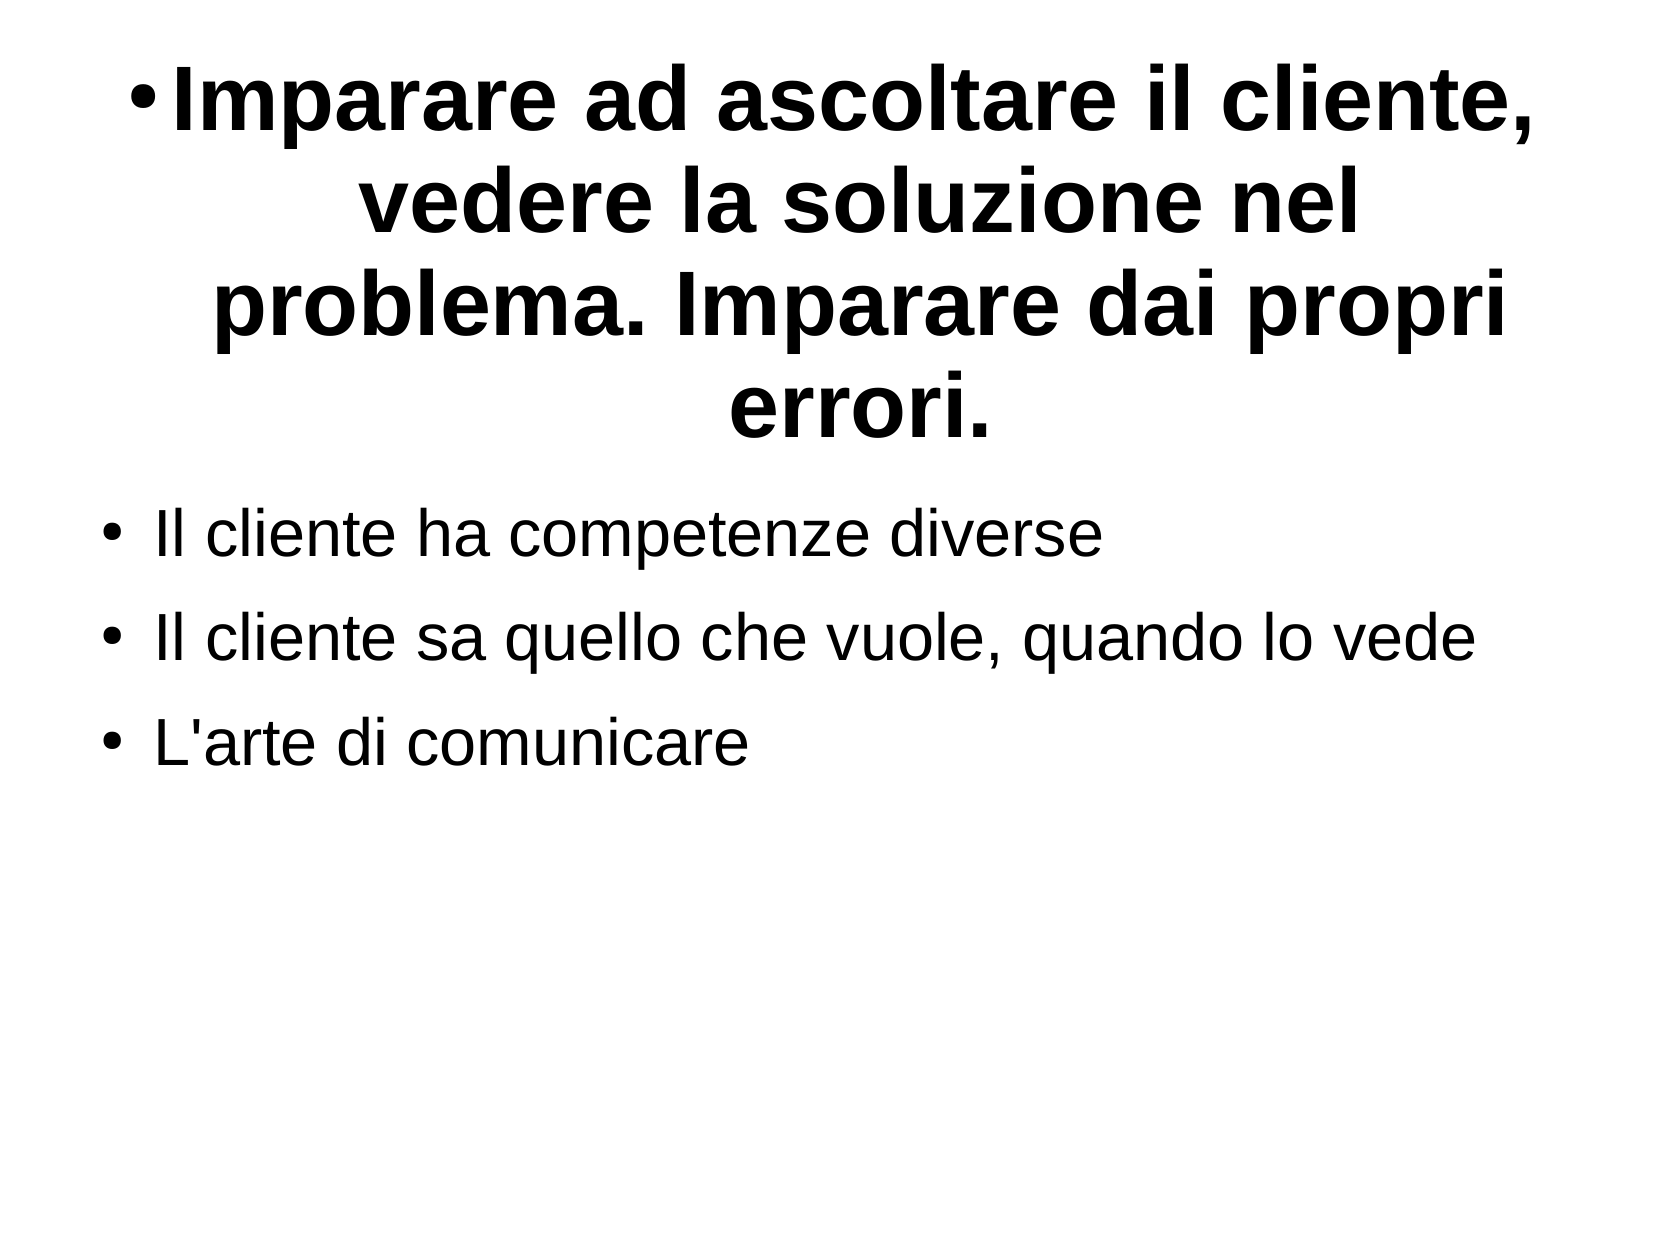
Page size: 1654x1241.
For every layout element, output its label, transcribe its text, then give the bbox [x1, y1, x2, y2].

title Imparare ad ascoltare il cliente, vedere la soluzione nel problema. Imparare dai propri errori. [94, 47, 1583, 458]
list Il cliente ha competenze diverse Il cliente sa quello che vuole, quando lo vede L'arte di comunicare [82, 496, 1571, 1109]
